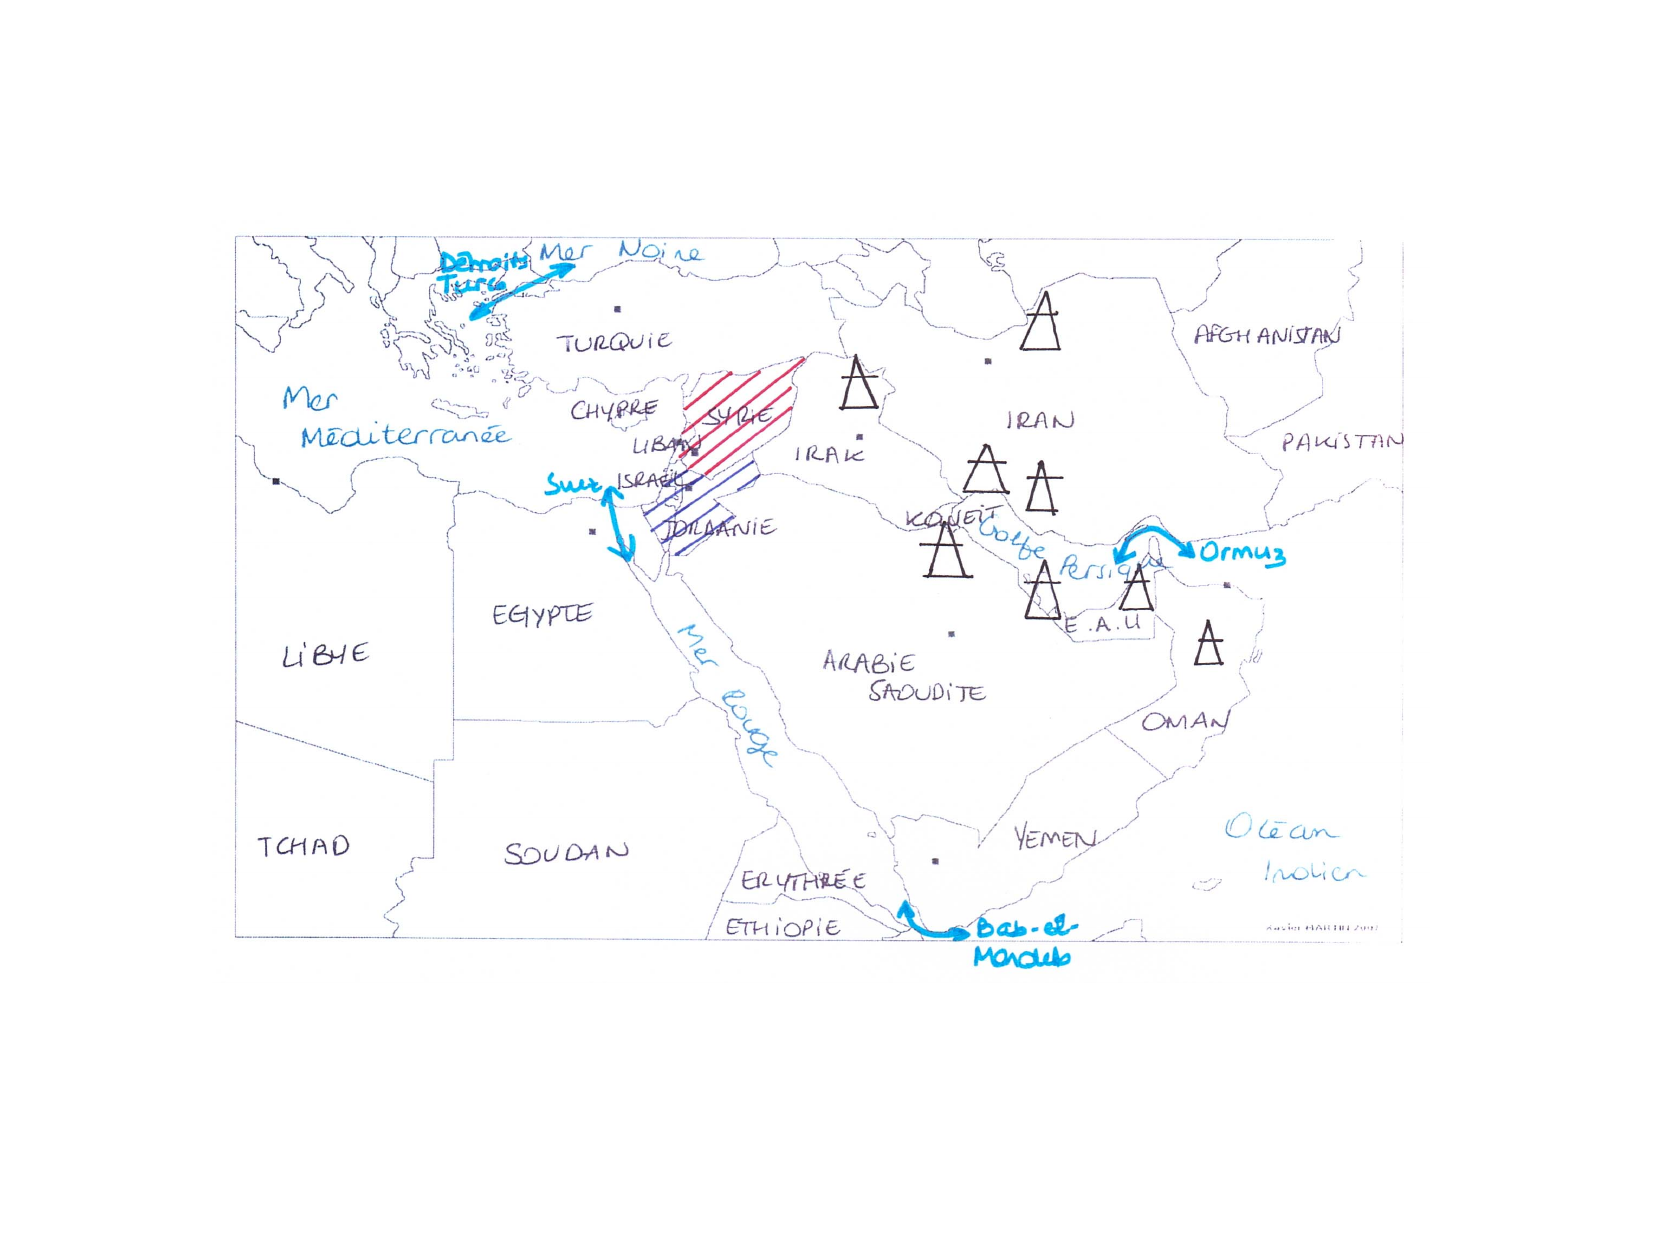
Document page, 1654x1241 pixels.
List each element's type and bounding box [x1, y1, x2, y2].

picture [212, 212, 1430, 983]
